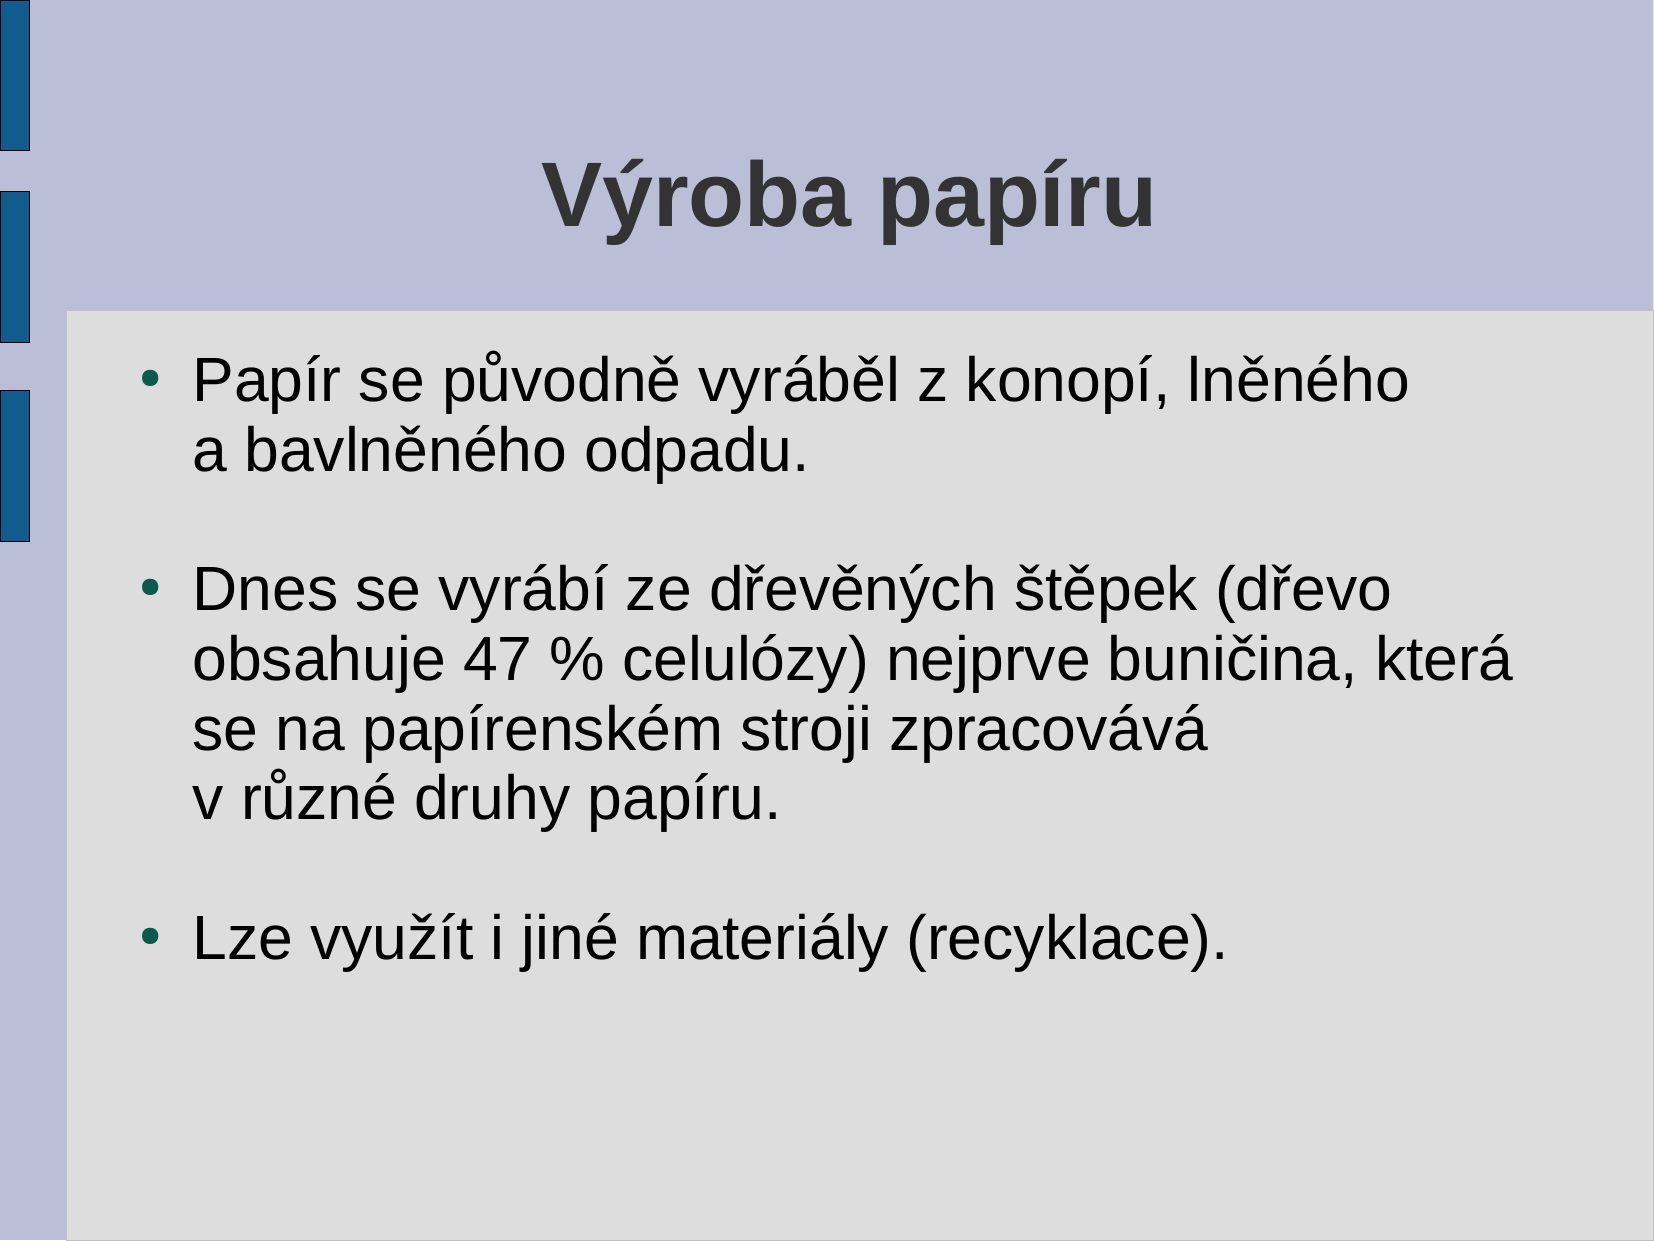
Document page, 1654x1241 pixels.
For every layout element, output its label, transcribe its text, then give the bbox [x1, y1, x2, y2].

list Papír se původně vyráběl z konopí, lněného a bavlněného odpadu. Dnes se vyrábí ze dřevěných štěpek (dřevo obsahuje 47 % celulózy) nejprve buničina, která se na papírenském stroji zpracovává v různé druhy papíru. Lze využít i jiné materiály (recyklace). [121, 344, 1534, 1112]
title Výroba papíru [121, 98, 1534, 291]
